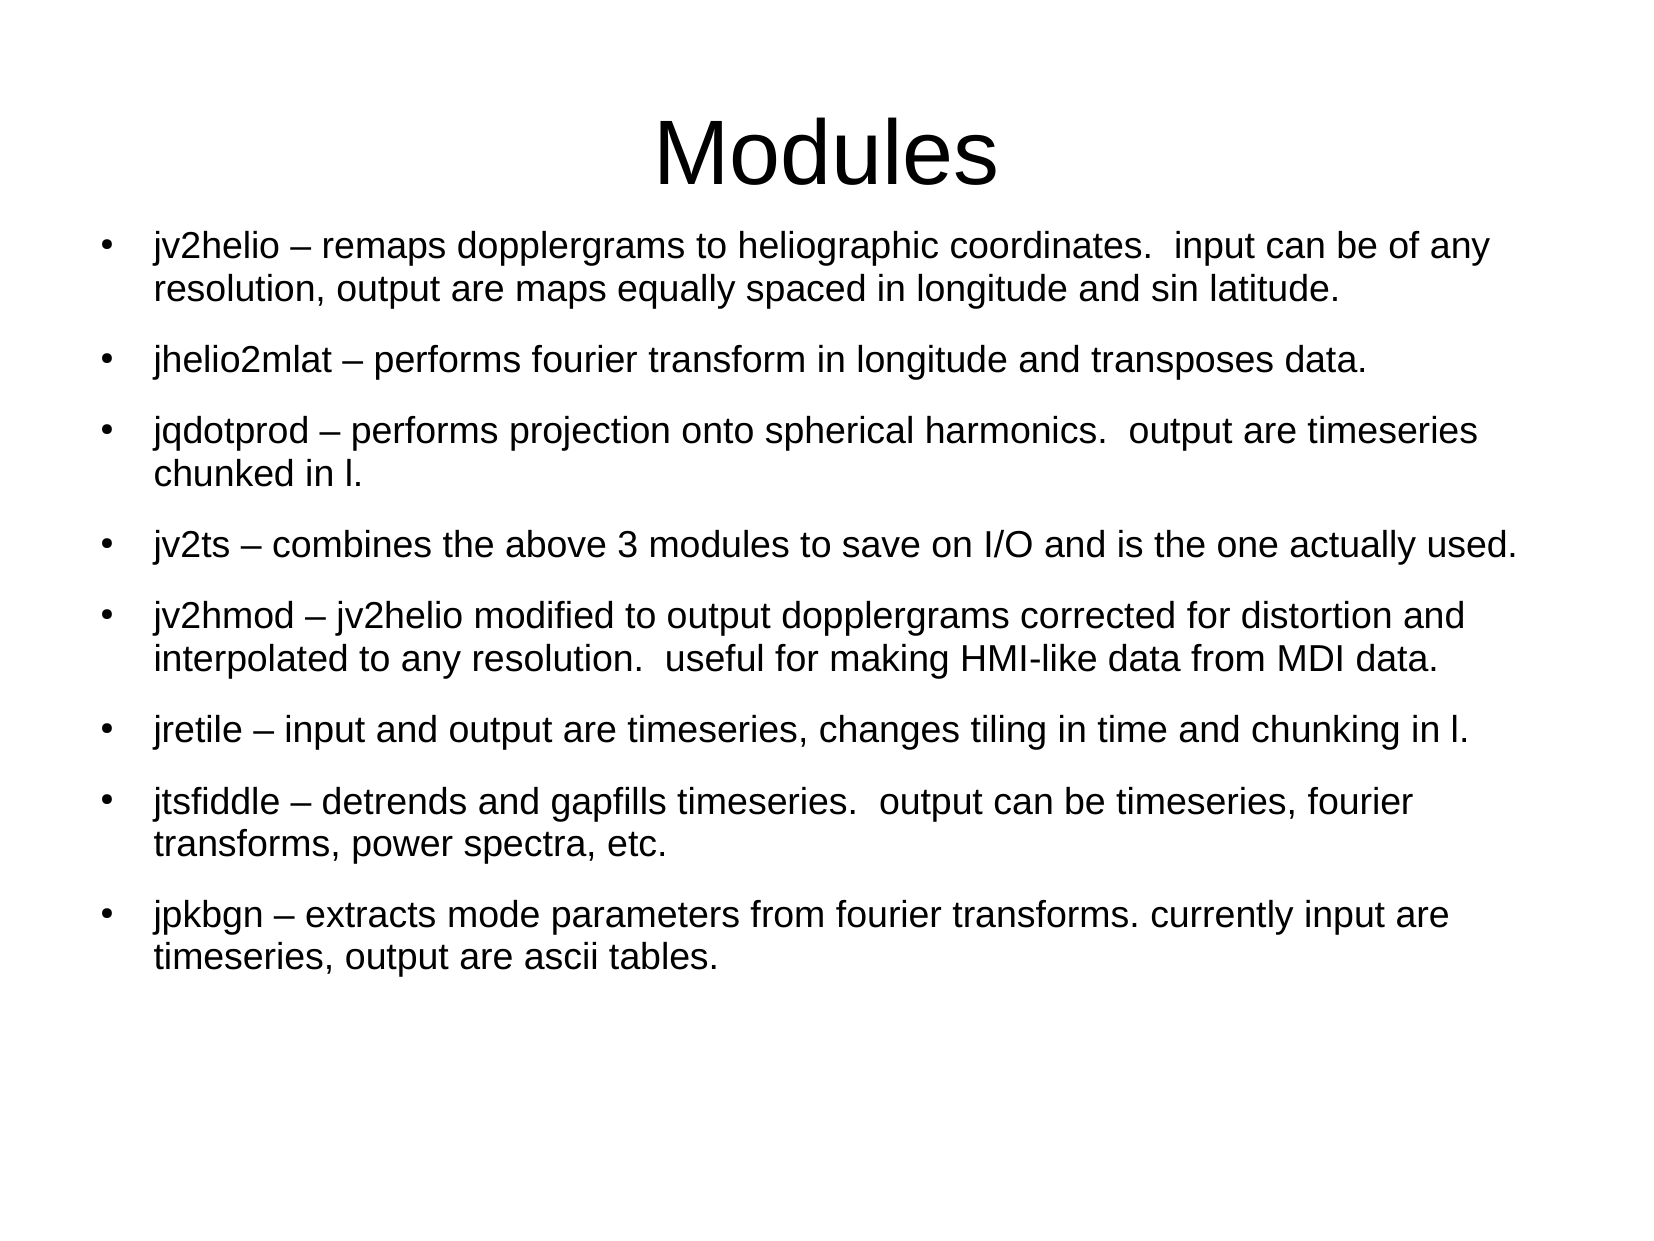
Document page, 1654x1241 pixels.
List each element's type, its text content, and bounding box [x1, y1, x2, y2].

title Modules [82, 49, 1571, 225]
list jv2helio – remaps dopplergrams to heliographic coordinates. input can be of any resolution, output are maps equally spaced in longitude and sin latitude. jhelio2mlat – performs fourier transform in longitude and transposes data. jqdotprod – performs projection onto spherical harmonics. output are timeseries chunked in l. jv2ts – combines the above 3 modules to save on I/O and is the one actually used. jv2hmod – jv2helio modified to output dopplergrams corrected for distortion and interpolated to any resolution. useful for making HMI-like data from MDI data. jretile – input and output are timeseries, changes tiling in time and chunking in l. jtsfiddle – detrends and gapfills timeseries. output can be timeseries, fourier transforms, power spectra, etc. jpkbgn – extracts mode parameters from fourier transforms. currently input are timeseries, output are ascii tables. [82, 225, 1571, 1102]
